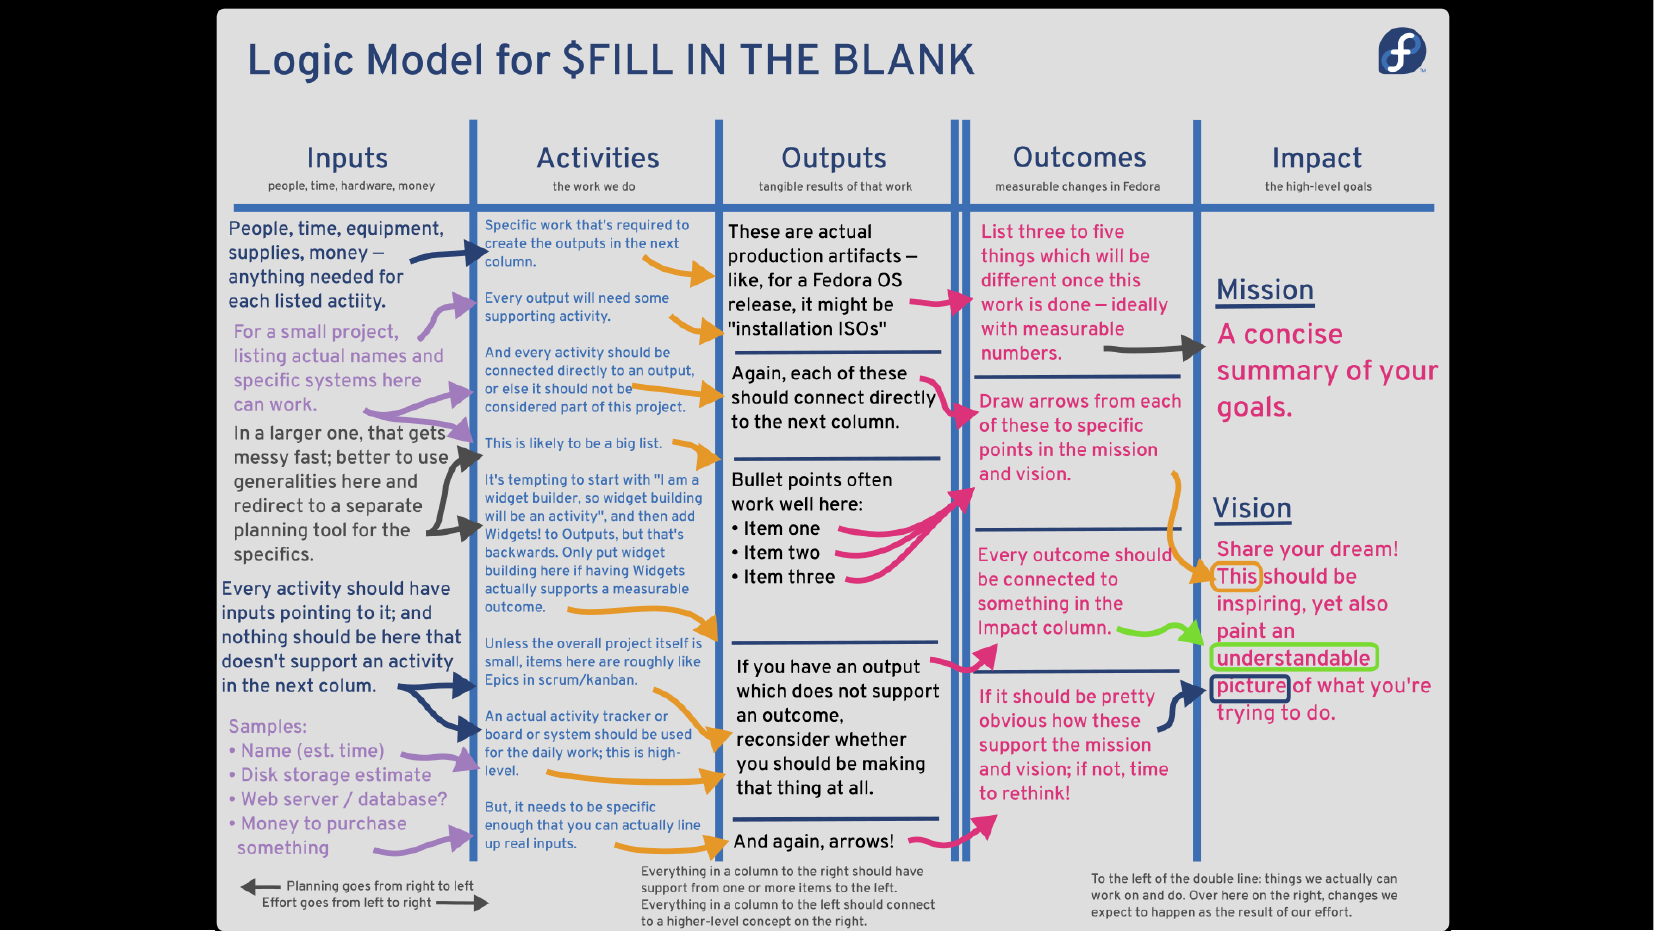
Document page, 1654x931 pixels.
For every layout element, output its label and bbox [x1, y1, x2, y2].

picture [212, 4, 1453, 931]
